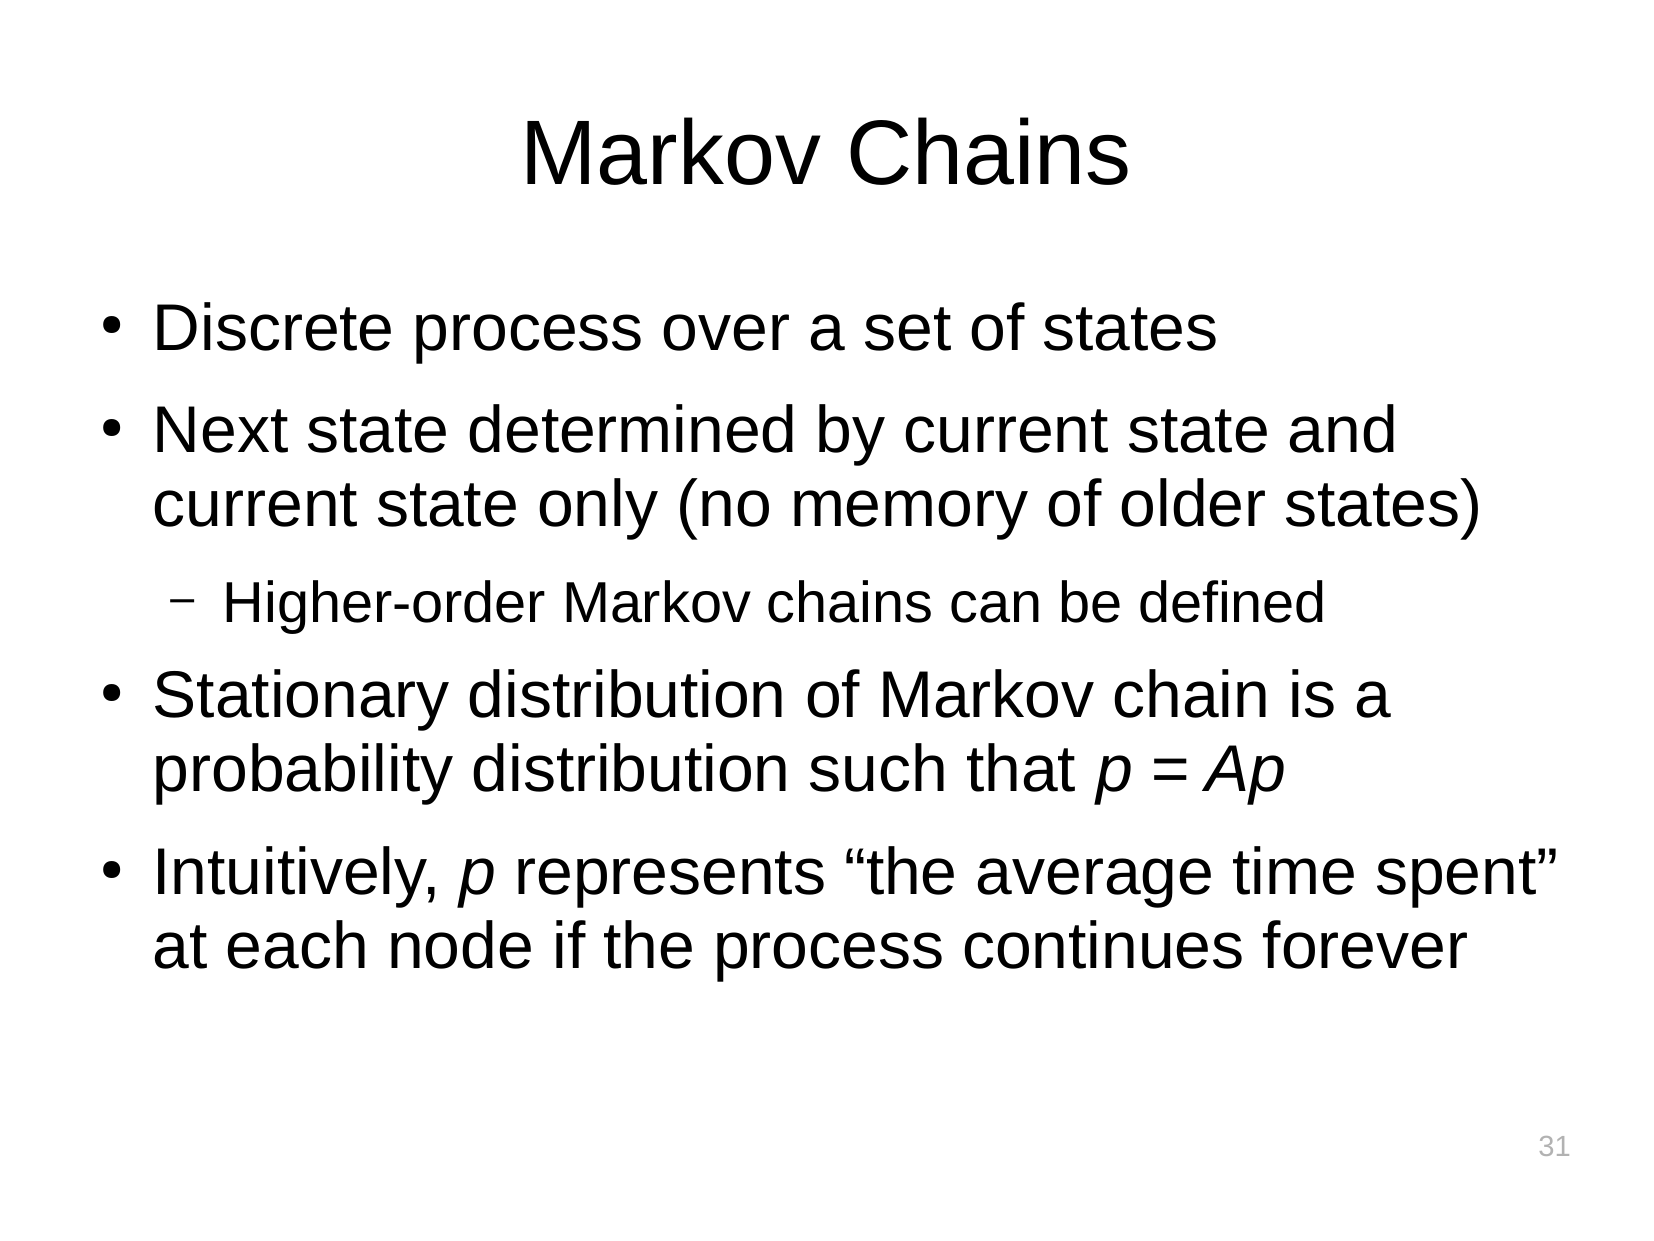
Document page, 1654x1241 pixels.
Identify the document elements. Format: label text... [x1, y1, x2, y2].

list Discrete process over a set of states Next state determined by current state and current state only (no memory of older states) Higher-order Markov chains can be defined Stationary distribution of Markov chain is a probability distribution such that p = Ap Intuitively, p represents “the average time spent” at each node if the process continues forever [82, 290, 1571, 1010]
title Markov Chains [82, 49, 1571, 257]
